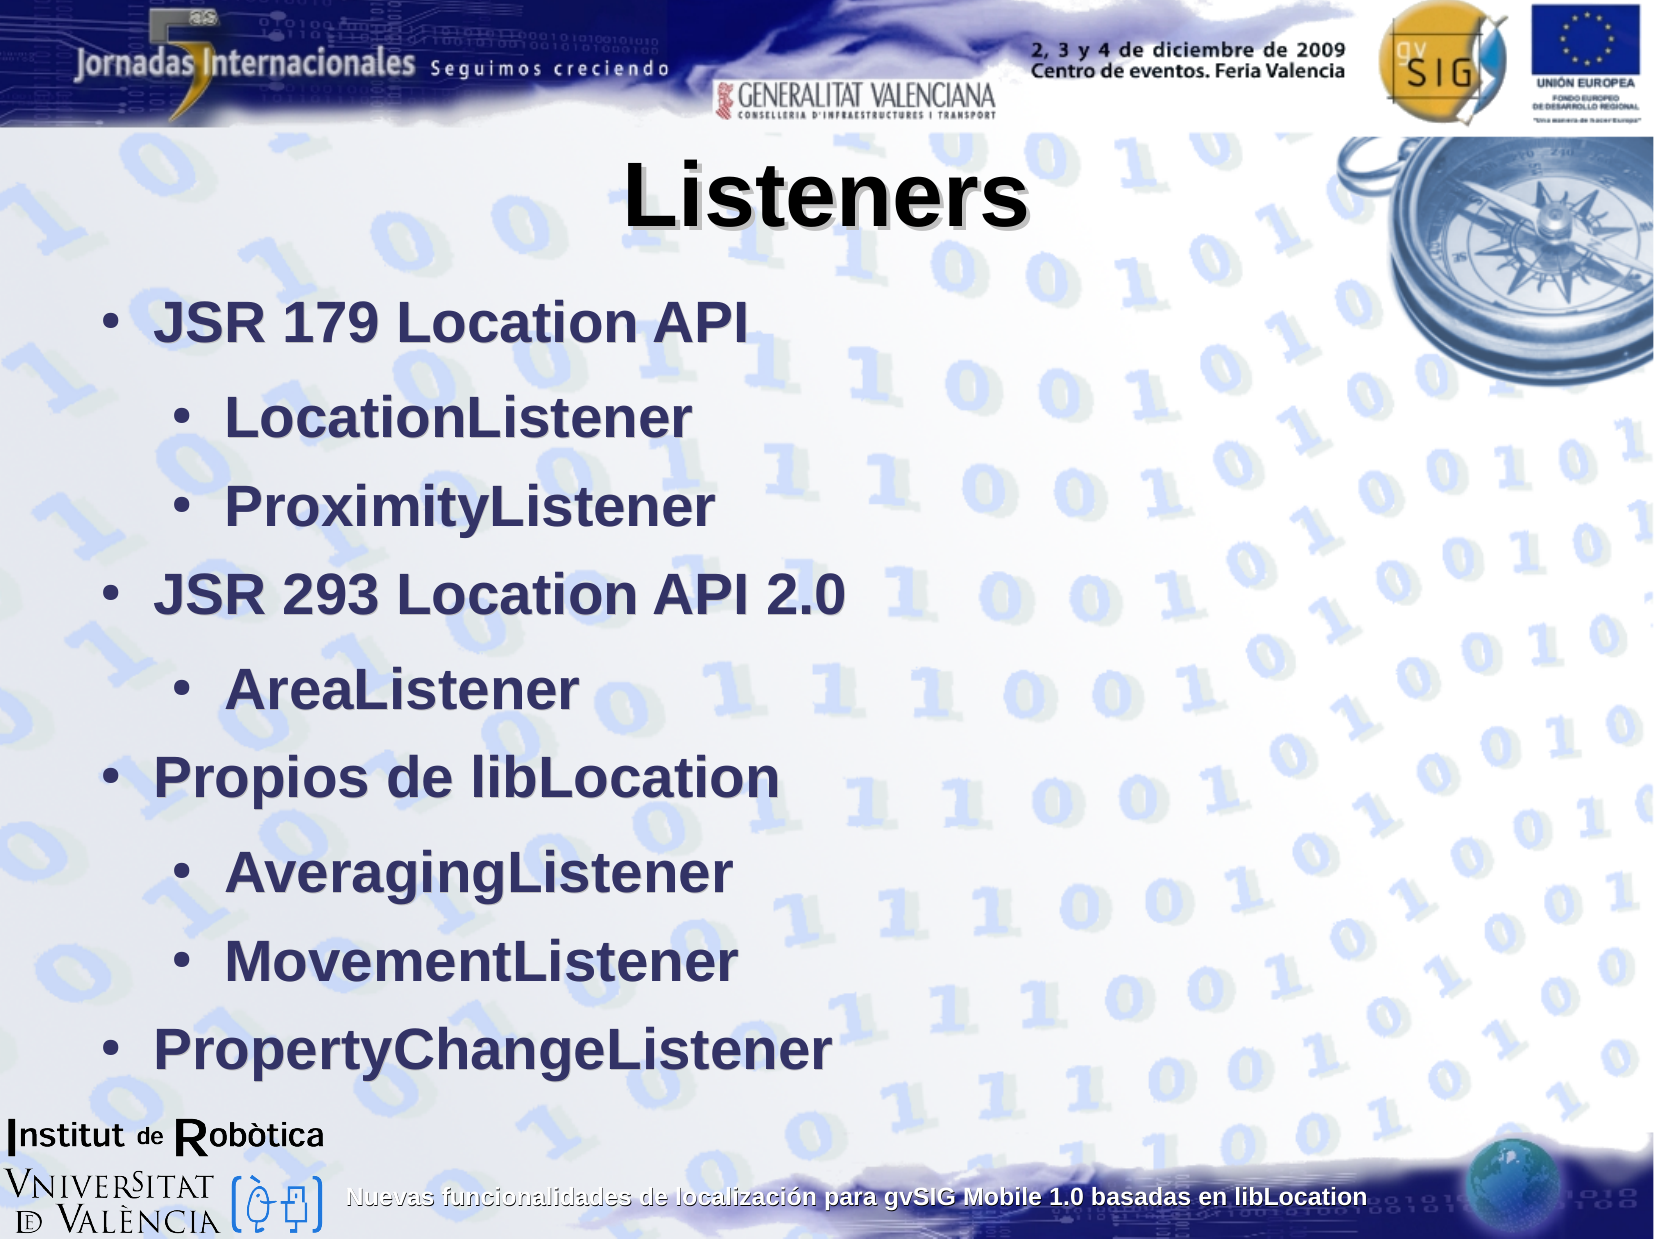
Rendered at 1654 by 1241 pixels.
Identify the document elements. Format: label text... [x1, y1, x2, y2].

picture [0, 0, 1654, 1239]
title Listeners [82, 90, 1571, 290]
list JSR 179 Location API LocationListener ProximityListener JSR 293 Location API 2.0 AreaListener Propios de libLocation AveragingListener MovementListener PropertyChangeListener [82, 290, 1571, 1109]
